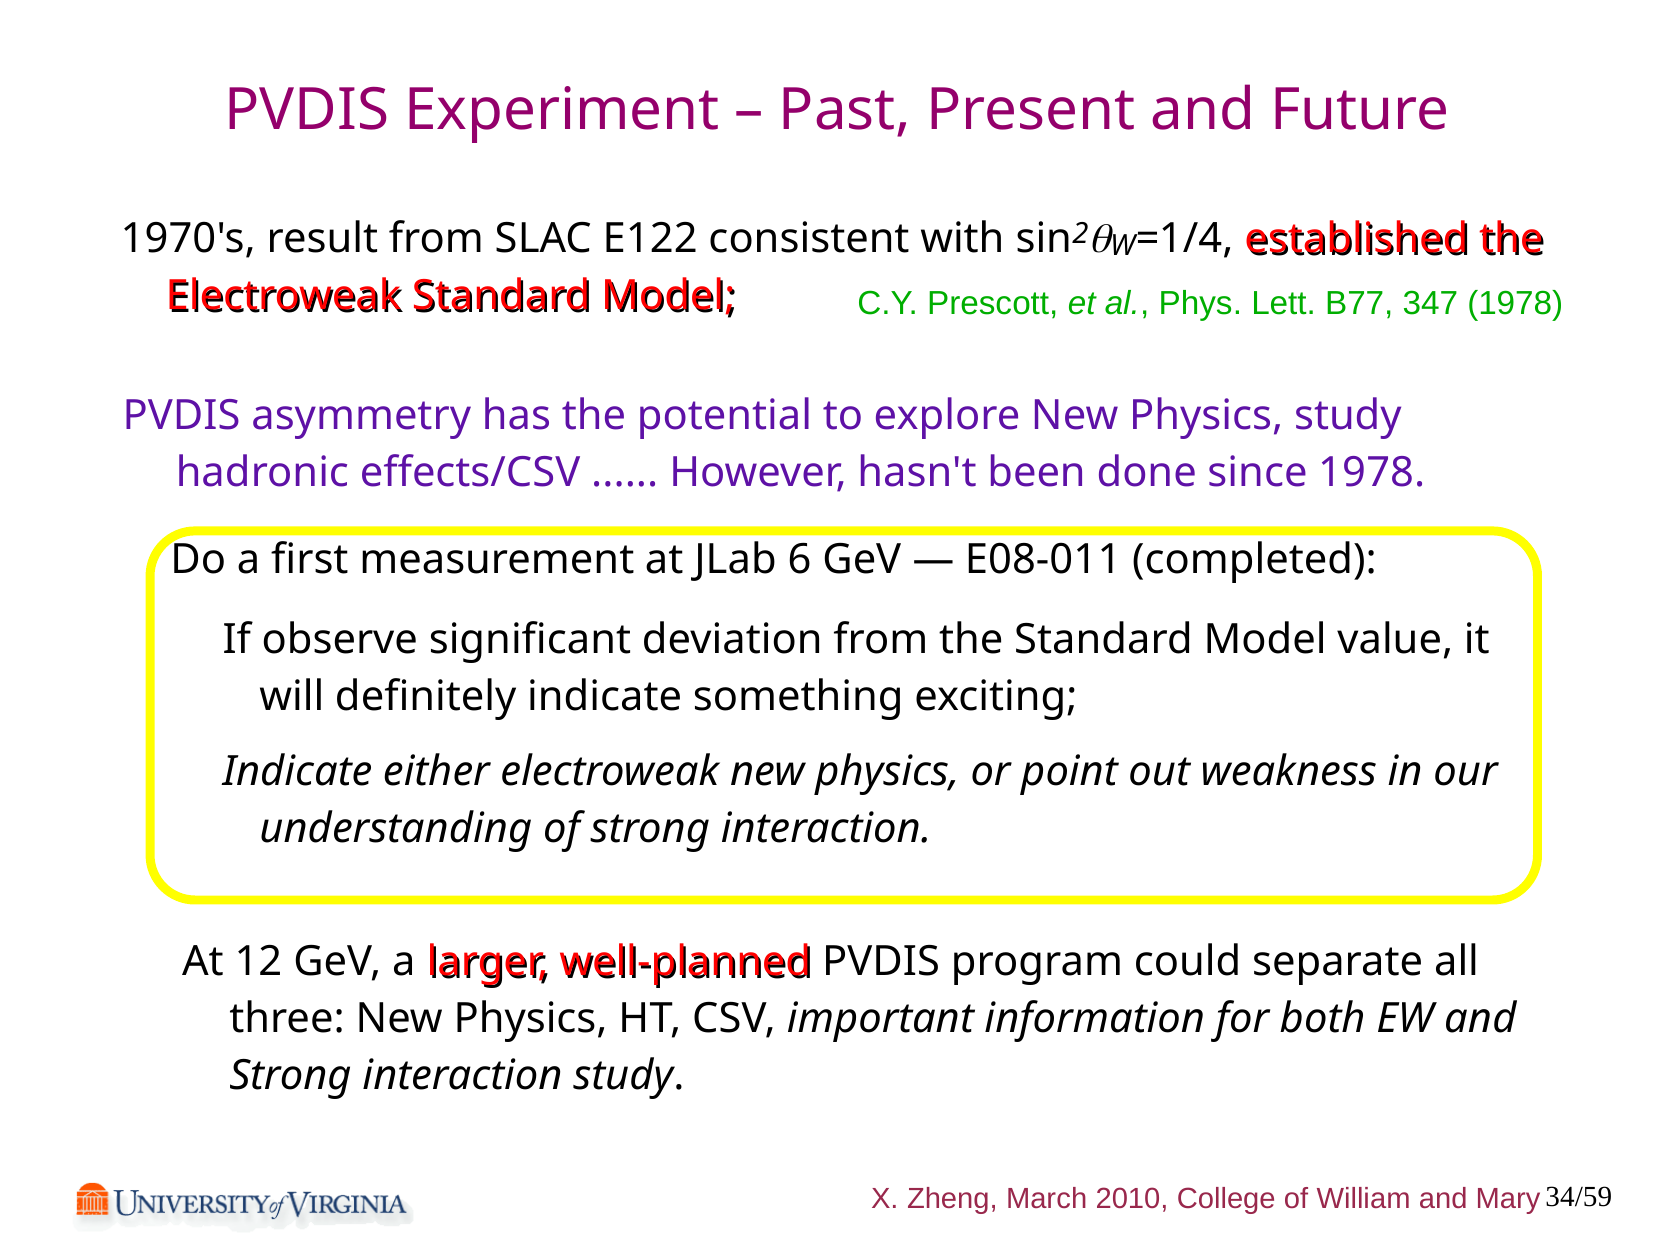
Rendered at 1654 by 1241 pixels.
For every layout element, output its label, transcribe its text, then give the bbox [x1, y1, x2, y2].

title PVDIS Experiment – Past, Present and Future [131, 51, 1543, 164]
text_box 1970's, result from SLAC E122 consistent with sin2qW=1/4, established the Electroweak Standard Model; [120, 198, 1576, 332]
text_box At 12 GeV, a larger, well-planned PVDIS program could separate all three: New Physics, HT, CSV, important information for both EW and Strong interaction study. [101, 923, 1591, 1124]
picture [53, 1165, 427, 1241]
text_box C.Y. Prescott, et al., Phys. Lett. B77, 347 (1978) [842, 277, 1612, 358]
list PVDIS asymmetry has the potential to explore New Physics, study hadronic effects/CSV ...... However, hasn't been done since 1978. Do a first measurement at JLab 6 GeV — E08-011 (completed): If observe significant deviation from the Standard Model value, it will definitely indicate something exciting; Indicate either electroweak new physics, or point out weakness in our understanding of strong interaction. [104, 384, 1538, 901]
